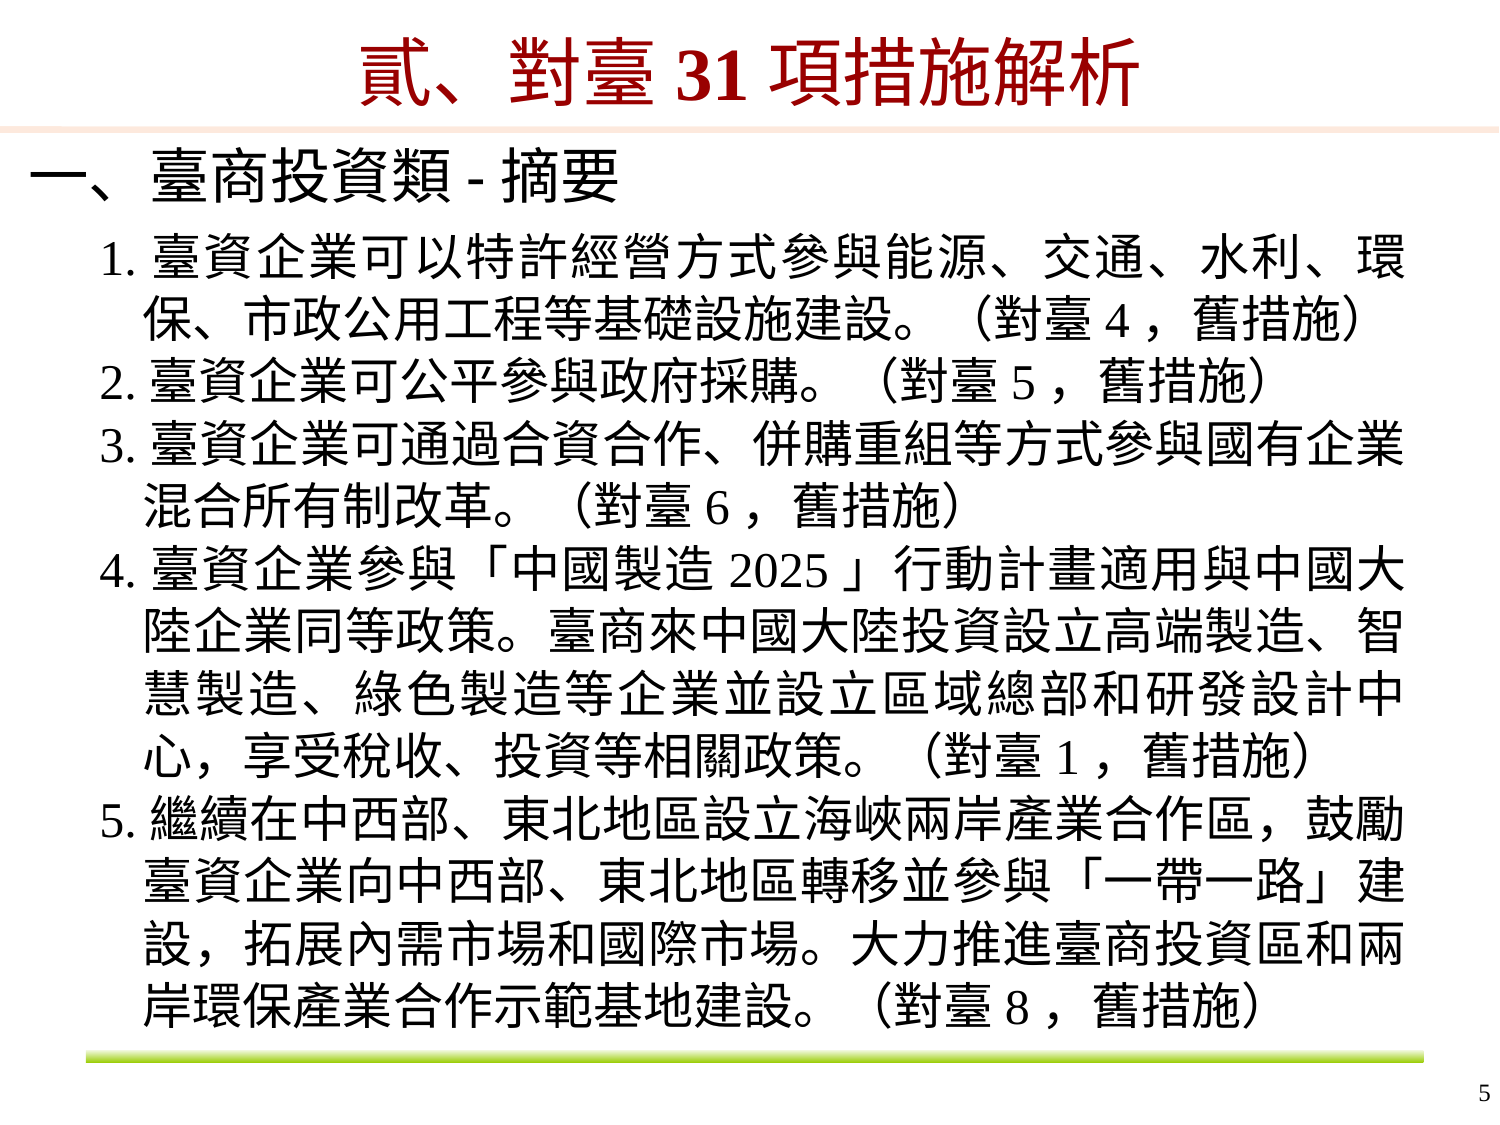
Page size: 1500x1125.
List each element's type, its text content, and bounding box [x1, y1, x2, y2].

text_box 貳、對臺31項措施解析 [0, 9, 1500, 109]
text_box 1.臺資企業可以特許經營方式參與能源、交通、水利、環保、市政公用工程等基礎設施建設。（對臺4，舊措施） 2.臺資企業可公平參與政府採購。（對臺5，舊措施） 3.臺資企業可通過合資合作、併購重組等方式參與國有企業混合所有制改革。（對臺6，舊措施） 4.臺資企業參與「中國製造2025」行動計畫適用與中國大陸企業同等政策。臺商來中國大陸投資設立高端製造、智慧製造、綠色製造等企業並設立區域總部和研發設計中心，享受稅收、投資等相關政策。（對臺1，舊措施） 5.繼續在中西部、東北地區設立海峽兩岸產業合作區，鼓勵臺資企業向中西部、東北地區轉移並參與「一帶一路」建設，拓展內需市場和國際市場。大力推進臺商投資區和兩岸環保產業合作示範基地建設。（對臺8，舊措施） [91, 214, 1415, 1051]
text_box 一、臺商投資類-摘要 [0, 91, 821, 209]
text_box 5 [1470, 1068, 1500, 1115]
